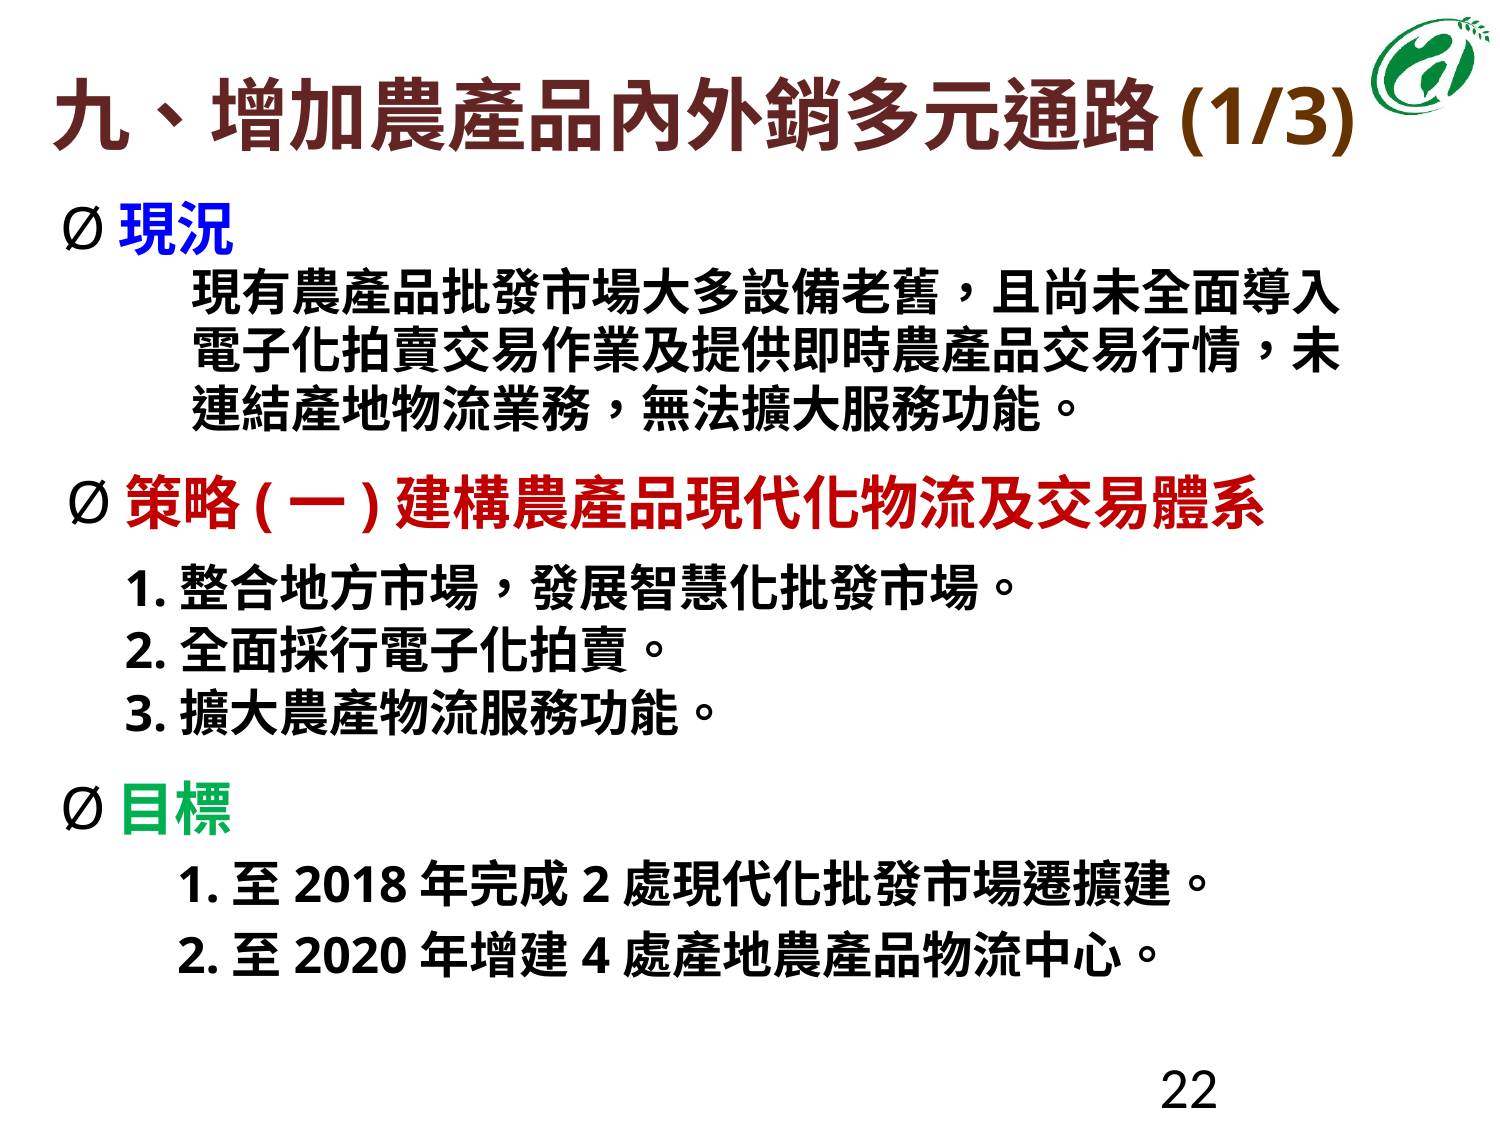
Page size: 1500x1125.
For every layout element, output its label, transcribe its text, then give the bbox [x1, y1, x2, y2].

text_box 九、增加農產品內外銷多元通路(1/3) [28, 42, 1379, 184]
text_box 策略(一)建構農產品現代化物流及交易體系 [51, 445, 1321, 572]
picture [1361, 3, 1497, 126]
text_box 目標 1.至2018年完成2處現代化批發市場遷擴建。 2.至2020年增建4處產地農產品物流中心。 [45, 763, 1440, 1083]
text_box [1144, 1042, 1495, 1103]
text_box 1.整合地方市場，發展智慧化批發市場。 2.全面採行電子化拍賣。 3.擴大農產物流服務功能。 [109, 546, 1386, 747]
text_box 現況 現有農產品批發市場大多設備老舊，且尚未全面導入電子化拍賣交易作業及提供即時農產品交易行情，未連結產地物流業務，無法擴大服務功能。 [45, 196, 1385, 445]
